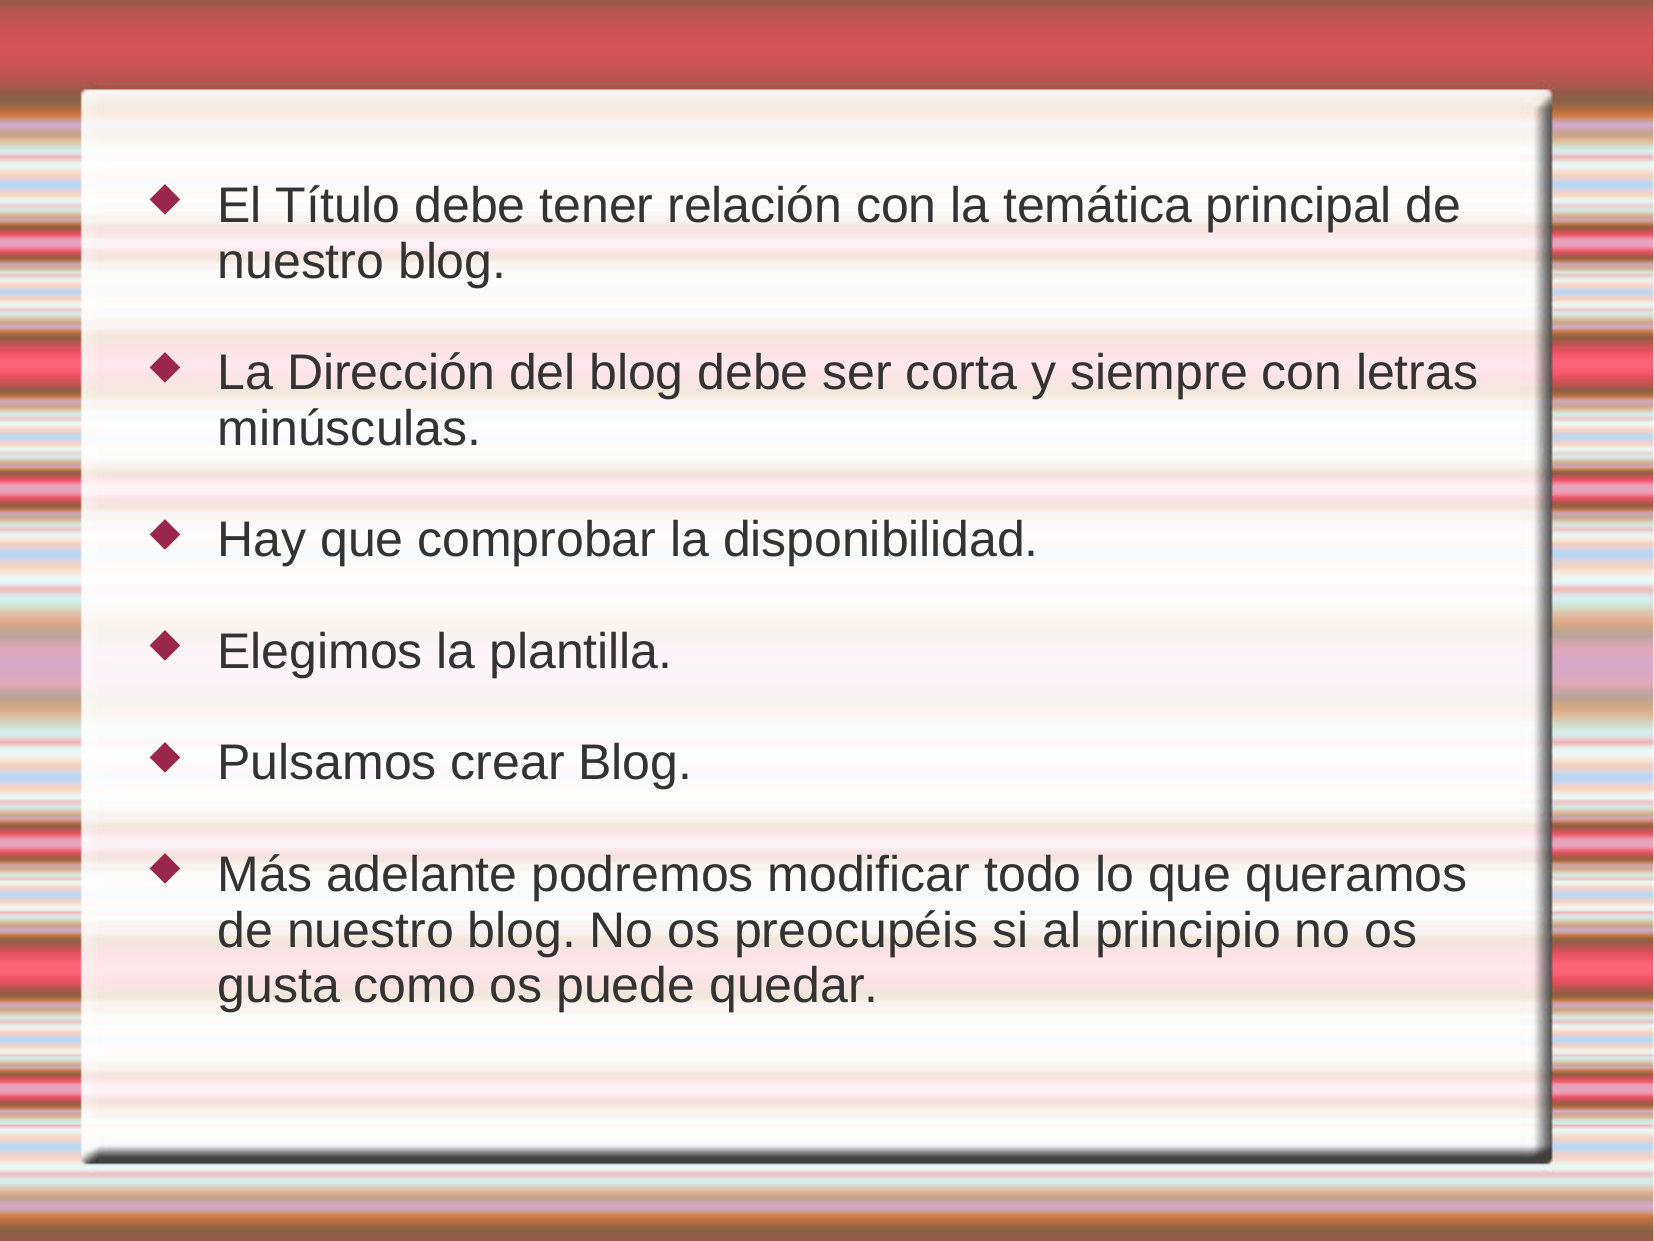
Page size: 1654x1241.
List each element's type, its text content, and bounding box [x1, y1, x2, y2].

picture [0, 0, 1654, 1241]
list El Título debe tener relación con la temática principal de nuestro blog. La Dirección del blog debe ser corta y siempre con letras minúsculas. Hay que comprobar la disponibilidad. Elegimos la plantilla. Pulsamos crear Blog. Más adelante podremos modificar todo lo que queramos de nuestro blog. No os preocupéis si al principio no os gusta como os puede quedar. [134, 177, 1516, 1034]
